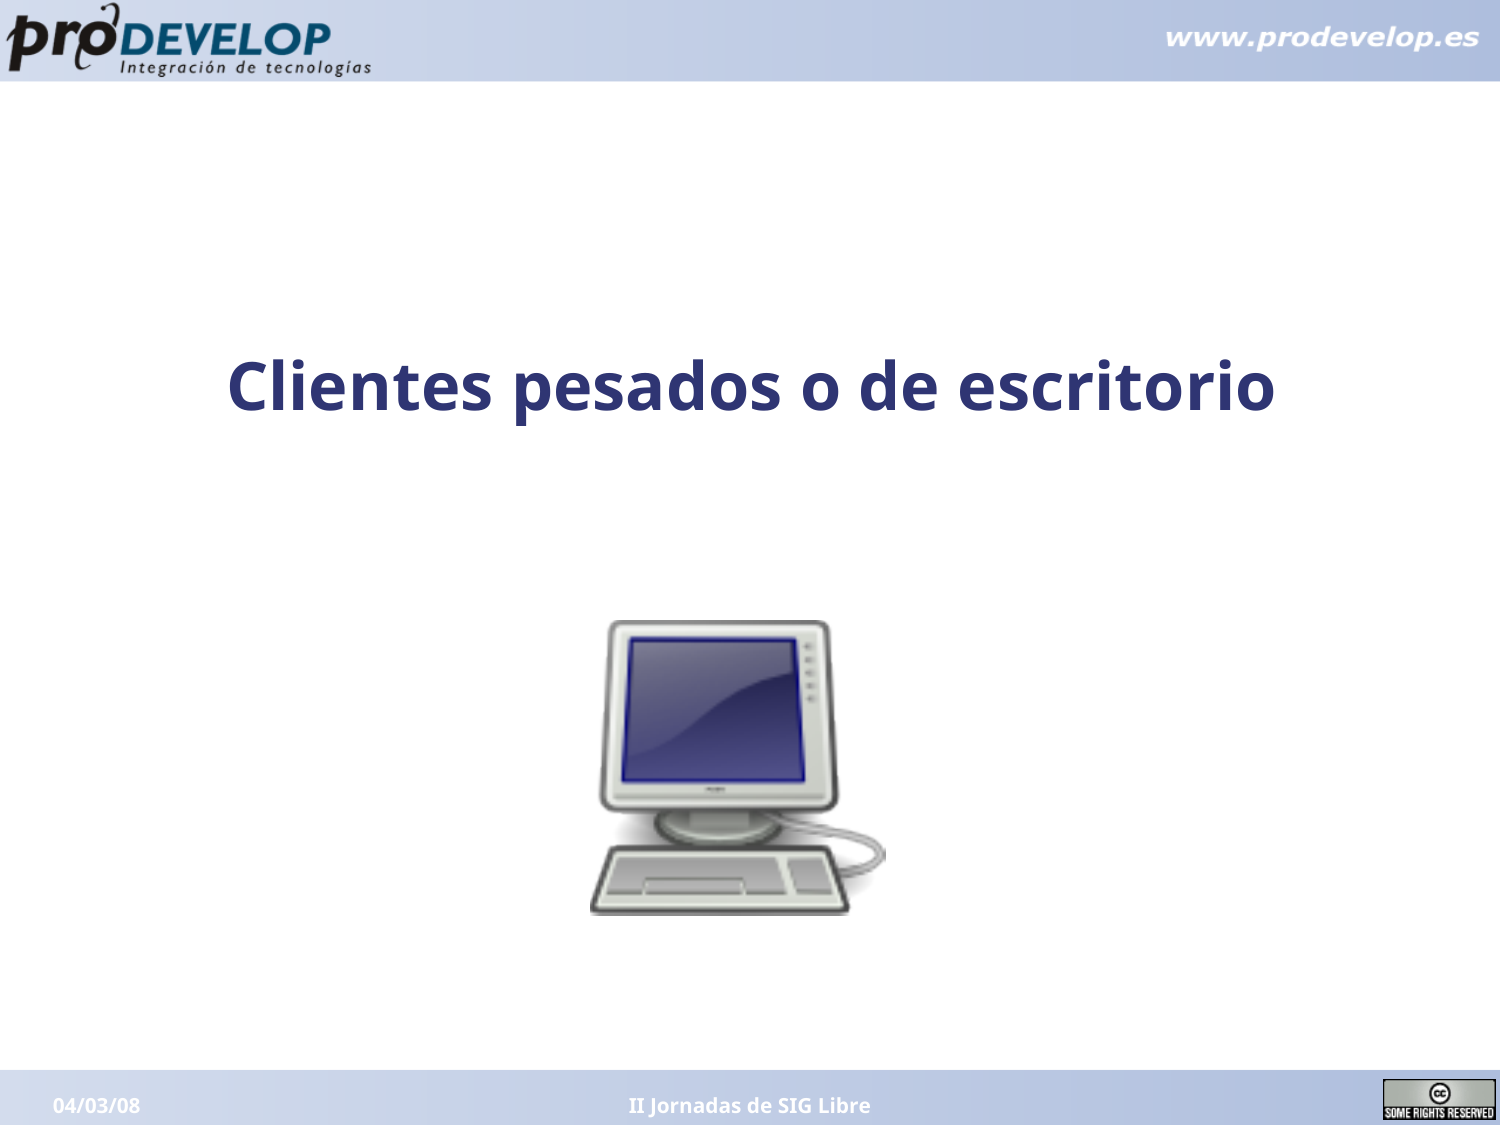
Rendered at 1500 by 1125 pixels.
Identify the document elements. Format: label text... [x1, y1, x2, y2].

title Clientes pesados o de escritorio [76, 290, 1427, 479]
picture [0, 0, 1500, 1125]
